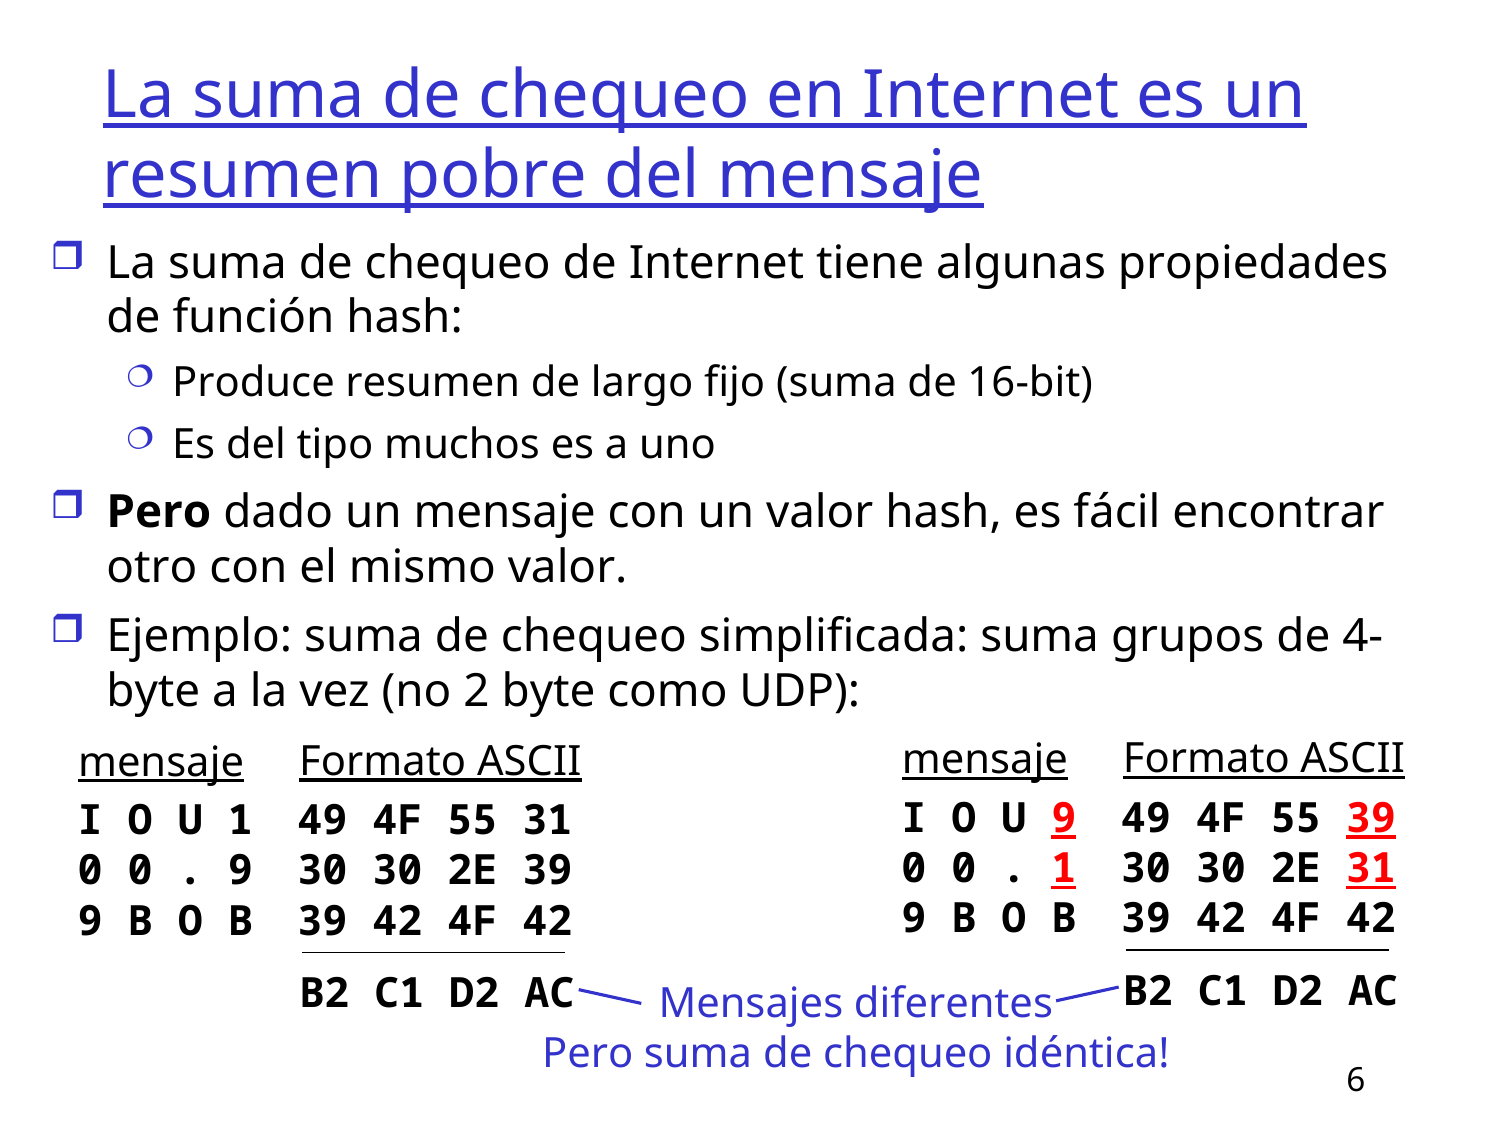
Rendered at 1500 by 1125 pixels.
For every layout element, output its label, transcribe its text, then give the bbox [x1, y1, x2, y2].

text_box B2 C1 D2 AC [1108, 955, 1413, 1022]
text_box 49 4F 55 39 30 30 2E 31 39 42 4F 42 [1106, 782, 1411, 949]
text_box Mensajes diferentes Pero suma de chequeo idéntica! [527, 967, 1185, 1084]
text_box Formato ASCII [1107, 725, 1421, 789]
title La suma de chequeo en Internet es un resumen pobre del mensaje [87, 23, 1363, 224]
text_box mensaje [887, 725, 1083, 790]
text_box Formato ASCII [284, 725, 597, 792]
text_box B2 C1 D2 AC [284, 958, 590, 1024]
text_box 49 4F 55 31 30 30 2E 39 39 42 4F 42 [282, 785, 588, 951]
list La suma de chequeo de Internet tiene algunas propiedades de función hash: Produce resumen de largo fijo (suma de 16-bit) Es del tipo muchos es a uno Pero dado un mensaje con un valor hash, es fácil encontrar otro con el mismo valor. Ejemplo: suma de chequeo simplificada: suma grupos de 4-byte a la vez (no 2 byte como UDP): [35, 224, 1461, 725]
text_box I O U 1 0 0 . 9 9 B O B [62, 785, 268, 951]
text_box mensaje [63, 726, 260, 793]
text_box I O U 9 0 0 . 1 9 B O B [886, 782, 1092, 949]
